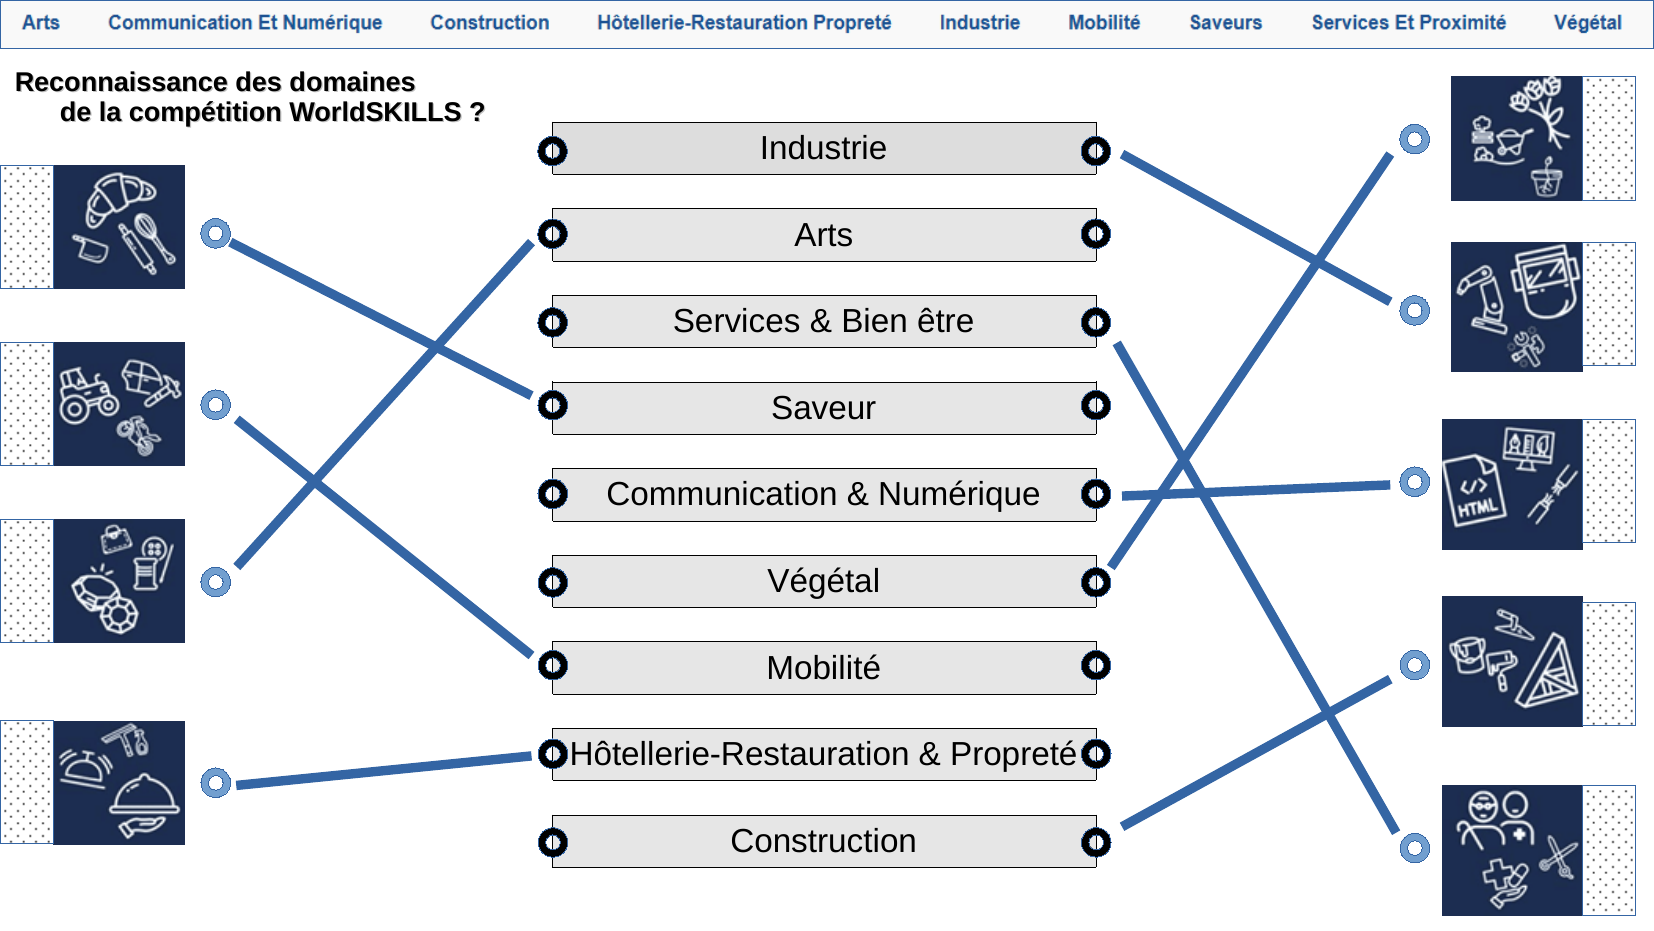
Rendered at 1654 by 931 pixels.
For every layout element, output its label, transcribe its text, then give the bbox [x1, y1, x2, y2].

text_box [1400, 833, 1430, 863]
text_box [0, 720, 54, 844]
text_box [200, 767, 231, 798]
table_cell Communication & Numérique [553, 469, 1096, 521]
picture [53, 721, 185, 845]
table_header Industrie [553, 123, 1096, 174]
table_cell Hôtellerie-Restauration & Propreté [553, 729, 1096, 780]
text_box [538, 567, 568, 598]
text_box [538, 738, 568, 769]
table_cell [553, 262, 1096, 295]
text_box [1081, 650, 1111, 680]
text_box [1081, 738, 1112, 769]
table_cell [553, 522, 1096, 555]
picture [54, 342, 185, 466]
table_cell Arts [1089, 227, 1096, 240]
text_box [537, 218, 568, 249]
text_box [537, 390, 568, 420]
text_box [1582, 602, 1636, 726]
text_box [538, 827, 568, 858]
text_box [1081, 827, 1112, 858]
table_cell Construction [553, 816, 1096, 867]
picture [1442, 785, 1582, 916]
picture [53, 519, 185, 644]
text_box [538, 650, 568, 680]
table_cell [553, 608, 1096, 641]
text_box [1582, 419, 1636, 543]
text_box [1399, 124, 1430, 154]
text_box [1081, 478, 1111, 509]
table_cell Arts [553, 209, 1096, 261]
text_box [537, 478, 568, 509]
picture [54, 165, 185, 289]
text_box [1582, 76, 1636, 201]
text_box [1081, 390, 1111, 420]
text_box [1399, 466, 1430, 497]
table_cell [553, 695, 1096, 728]
picture [1442, 596, 1583, 727]
table_cell Végétal [553, 556, 1096, 607]
text_box [0, 519, 54, 643]
text_box [537, 136, 568, 166]
text_box [537, 307, 568, 338]
text_box Reconnaissance des domaines de la compétition WorldSKILLS ? [0, 59, 502, 135]
table_cell Services & Bien être [553, 296, 1096, 347]
picture [1451, 76, 1582, 201]
table_cell Mobilité [553, 642, 1096, 694]
text_box [200, 567, 231, 597]
text_box [1081, 218, 1111, 249]
text_box [200, 218, 231, 249]
text_box [1582, 242, 1636, 366]
text_box [1399, 295, 1430, 326]
text_box [0, 165, 54, 289]
text_box [1582, 785, 1636, 916]
table_cell [553, 175, 1096, 208]
text_box [1081, 567, 1111, 598]
picture [0, 0, 1654, 49]
table_cell Saveur [553, 383, 1096, 434]
picture [1451, 242, 1583, 373]
text_box [1400, 650, 1430, 680]
table_cell [553, 435, 1096, 468]
table_cell [553, 348, 1096, 382]
text_box [1081, 307, 1111, 338]
picture [1442, 419, 1583, 550]
table_cell [553, 781, 1096, 815]
text_box [0, 342, 54, 466]
text_box [1081, 136, 1111, 166]
text_box [200, 389, 231, 420]
